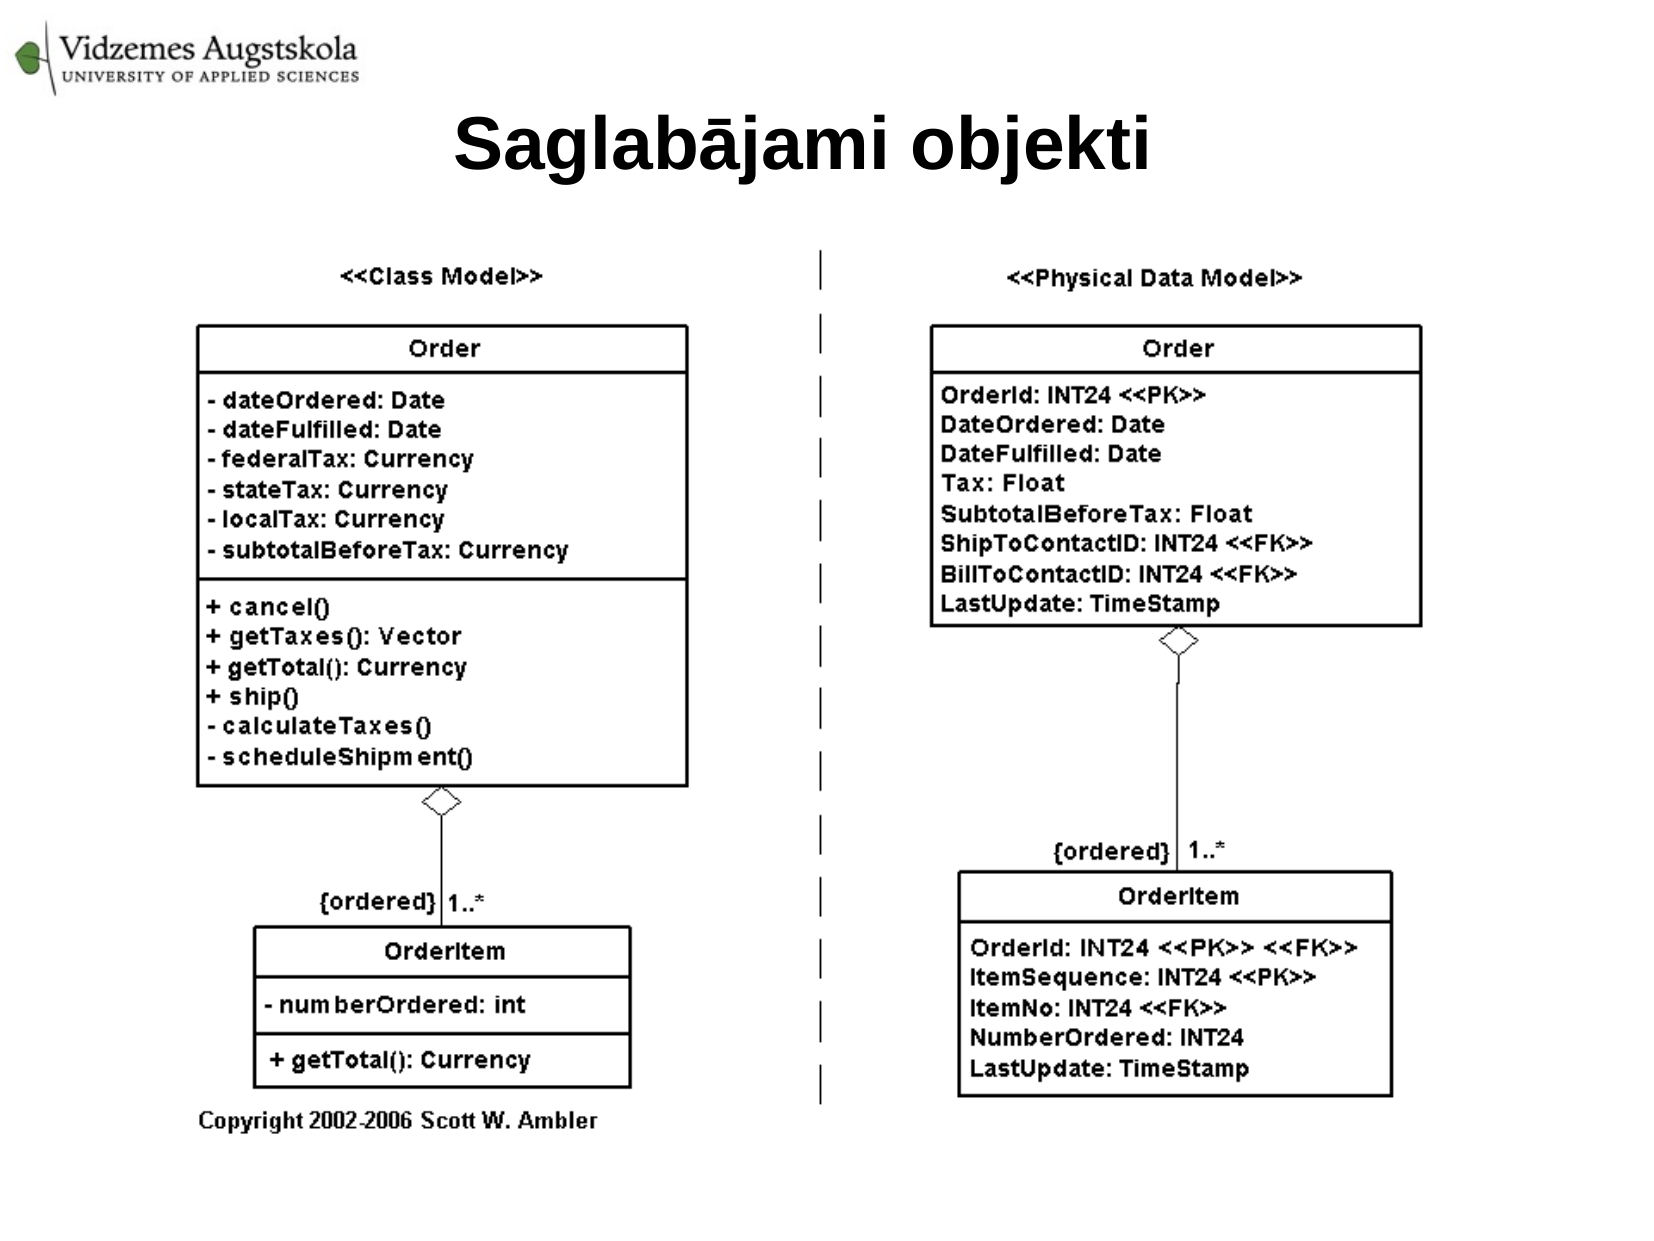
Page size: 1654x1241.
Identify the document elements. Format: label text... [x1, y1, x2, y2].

picture [5, 2, 368, 113]
picture [174, 235, 1447, 1146]
title Saglabājami objekti [94, 103, 1512, 188]
